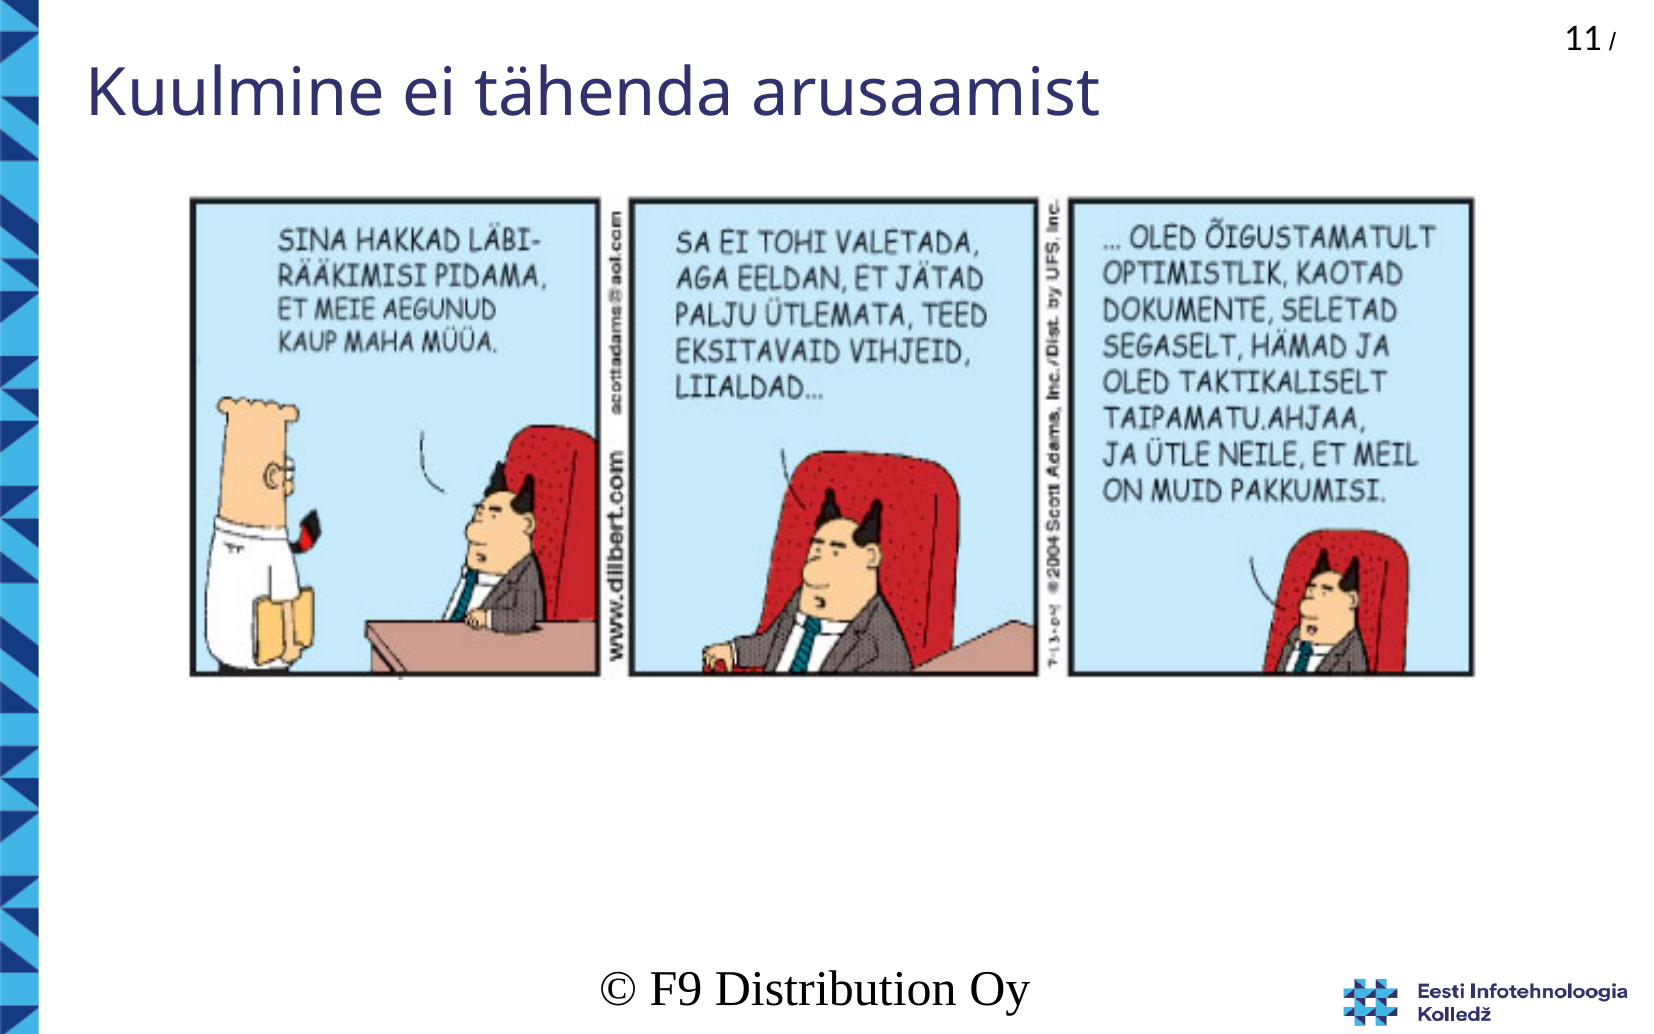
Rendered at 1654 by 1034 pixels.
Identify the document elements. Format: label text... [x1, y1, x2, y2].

title Kuulmine ei tähenda arusaamist [70, 41, 1630, 130]
picture [186, 192, 1478, 680]
footer © F9 Distribution Oy [584, 957, 1108, 1013]
